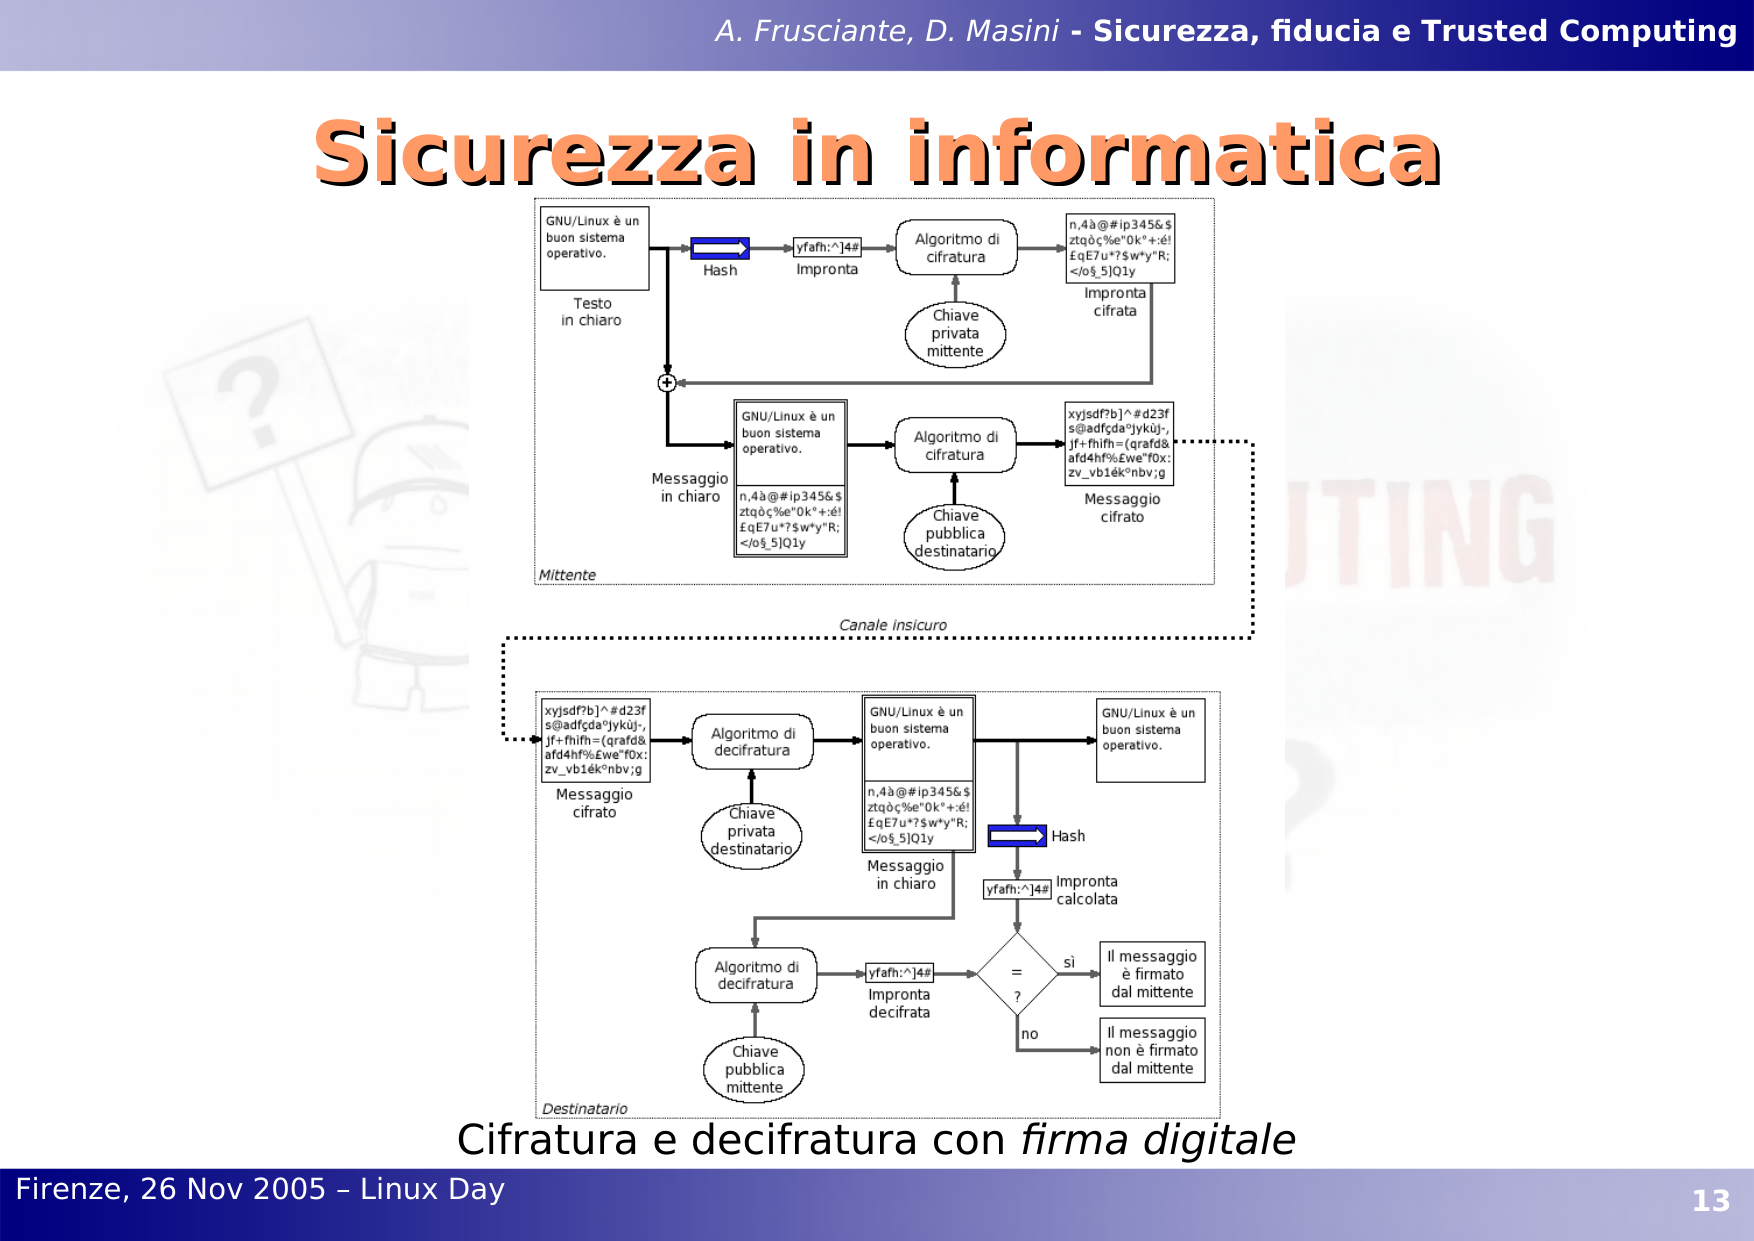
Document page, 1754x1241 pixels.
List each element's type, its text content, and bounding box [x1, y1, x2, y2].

text_box Cifratura e decifratura con firma digitale [93, 1117, 1661, 1180]
picture [0, 0, 1754, 1241]
text_box Firenze, 26 Nov 2005 – Linux Day [0, 1175, 763, 1234]
text_box <numero> [1641, 1185, 1732, 1223]
text_box A. Frusciante, D. Masini - Sicurezza, fiducia e Trusted Computing [602, 7, 1754, 63]
title Sicurezza in informatica [87, 49, 1667, 257]
